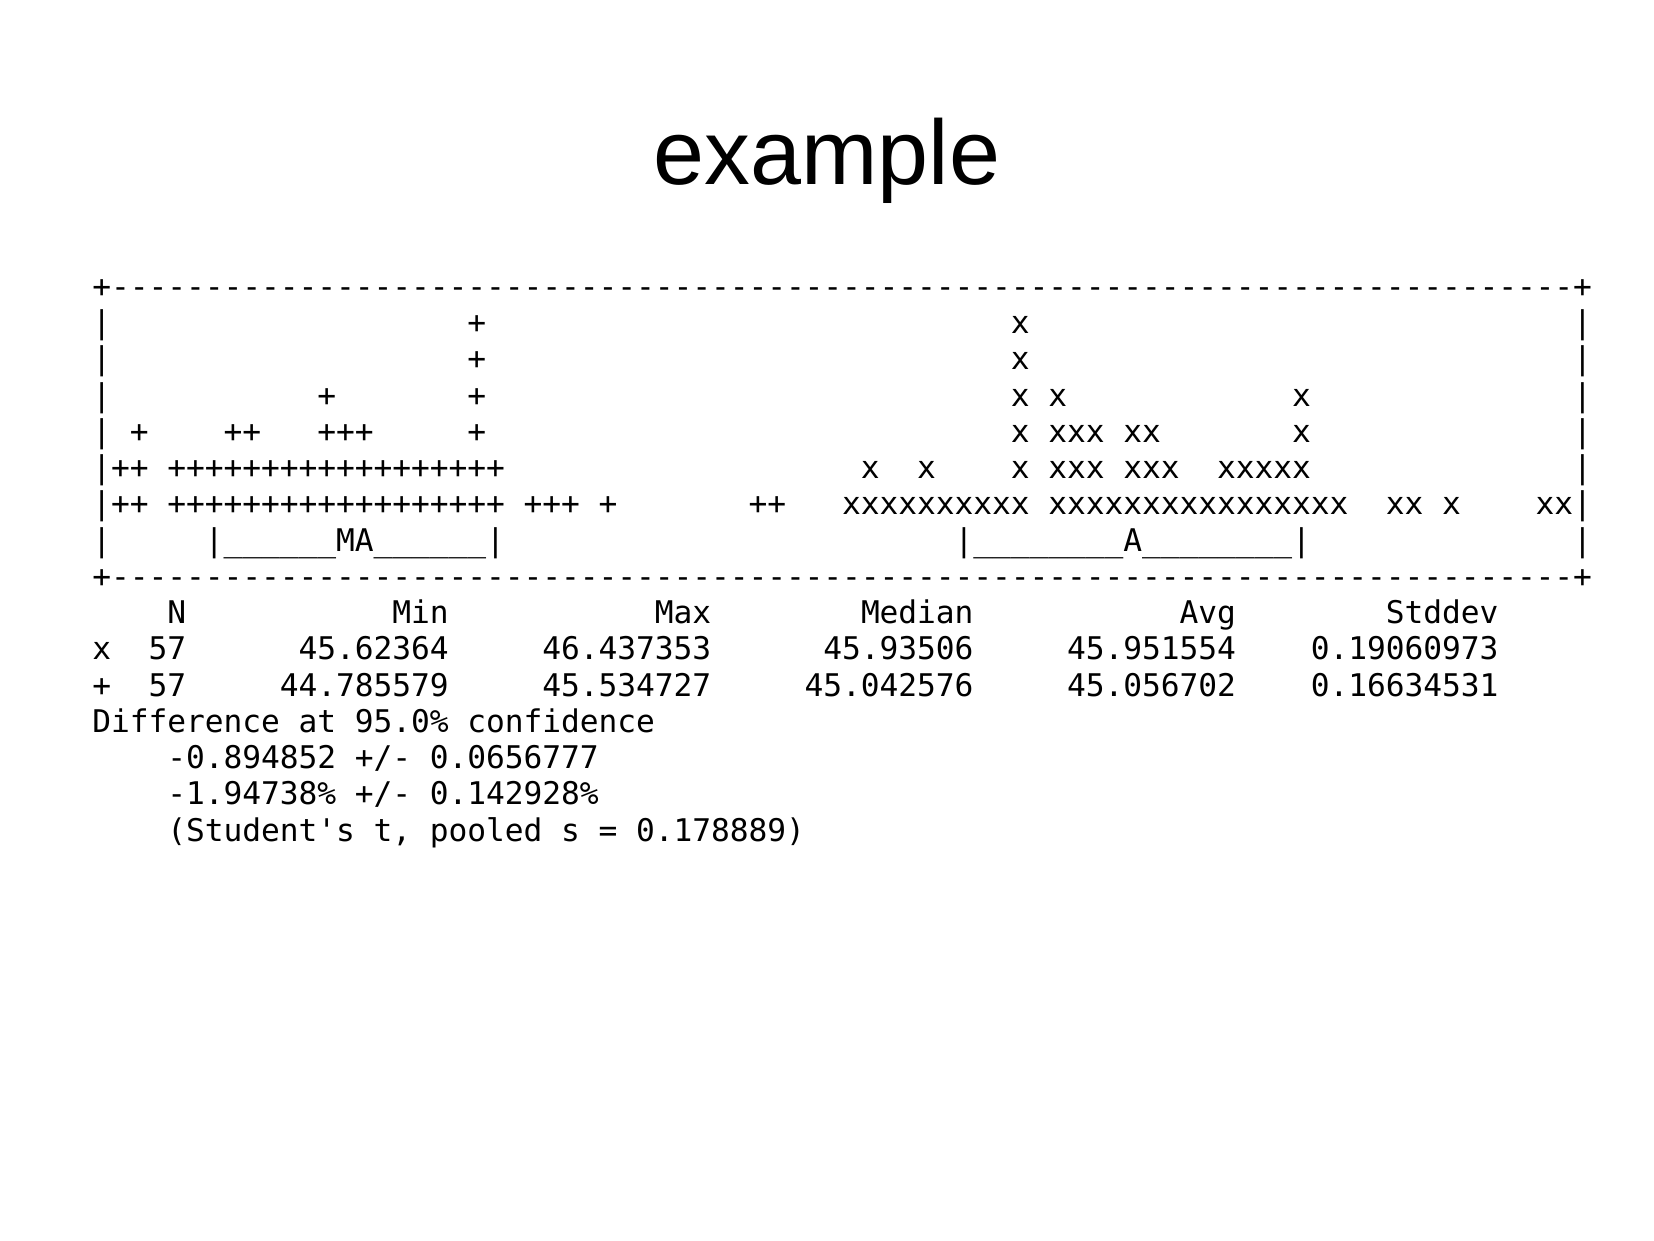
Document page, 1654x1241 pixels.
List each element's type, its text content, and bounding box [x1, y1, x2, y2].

title example [82, 49, 1571, 257]
text_box +------------------------------------------------------------------------------+ | + x | | + x | | + + x x x | | + ++ +++ + x xxx xx x | |++ ++++++++++++++++++ x x x xxx xxx xxxxx | |++ ++++++++++++++++++ +++ + ++ xxxxxxxxxx xxxxxxxxxxxxxxxx xx x xx| | |______MA______| |________A________| | +------------------------------------------------------------------------------+ N Min Max Median Avg Stddev x 57 45.62364 46.437353 45.93506 45.951554 0.19060973 + 57 44.785579 45.534727 45.042576 45.056702 0.16634531 Difference at 95.0% confidence -0.894852 +/- 0.0656777 -1.94738% +/- 0.142928% (Student's t, pooled s = 0.178889) [77, 260, 1621, 1141]
